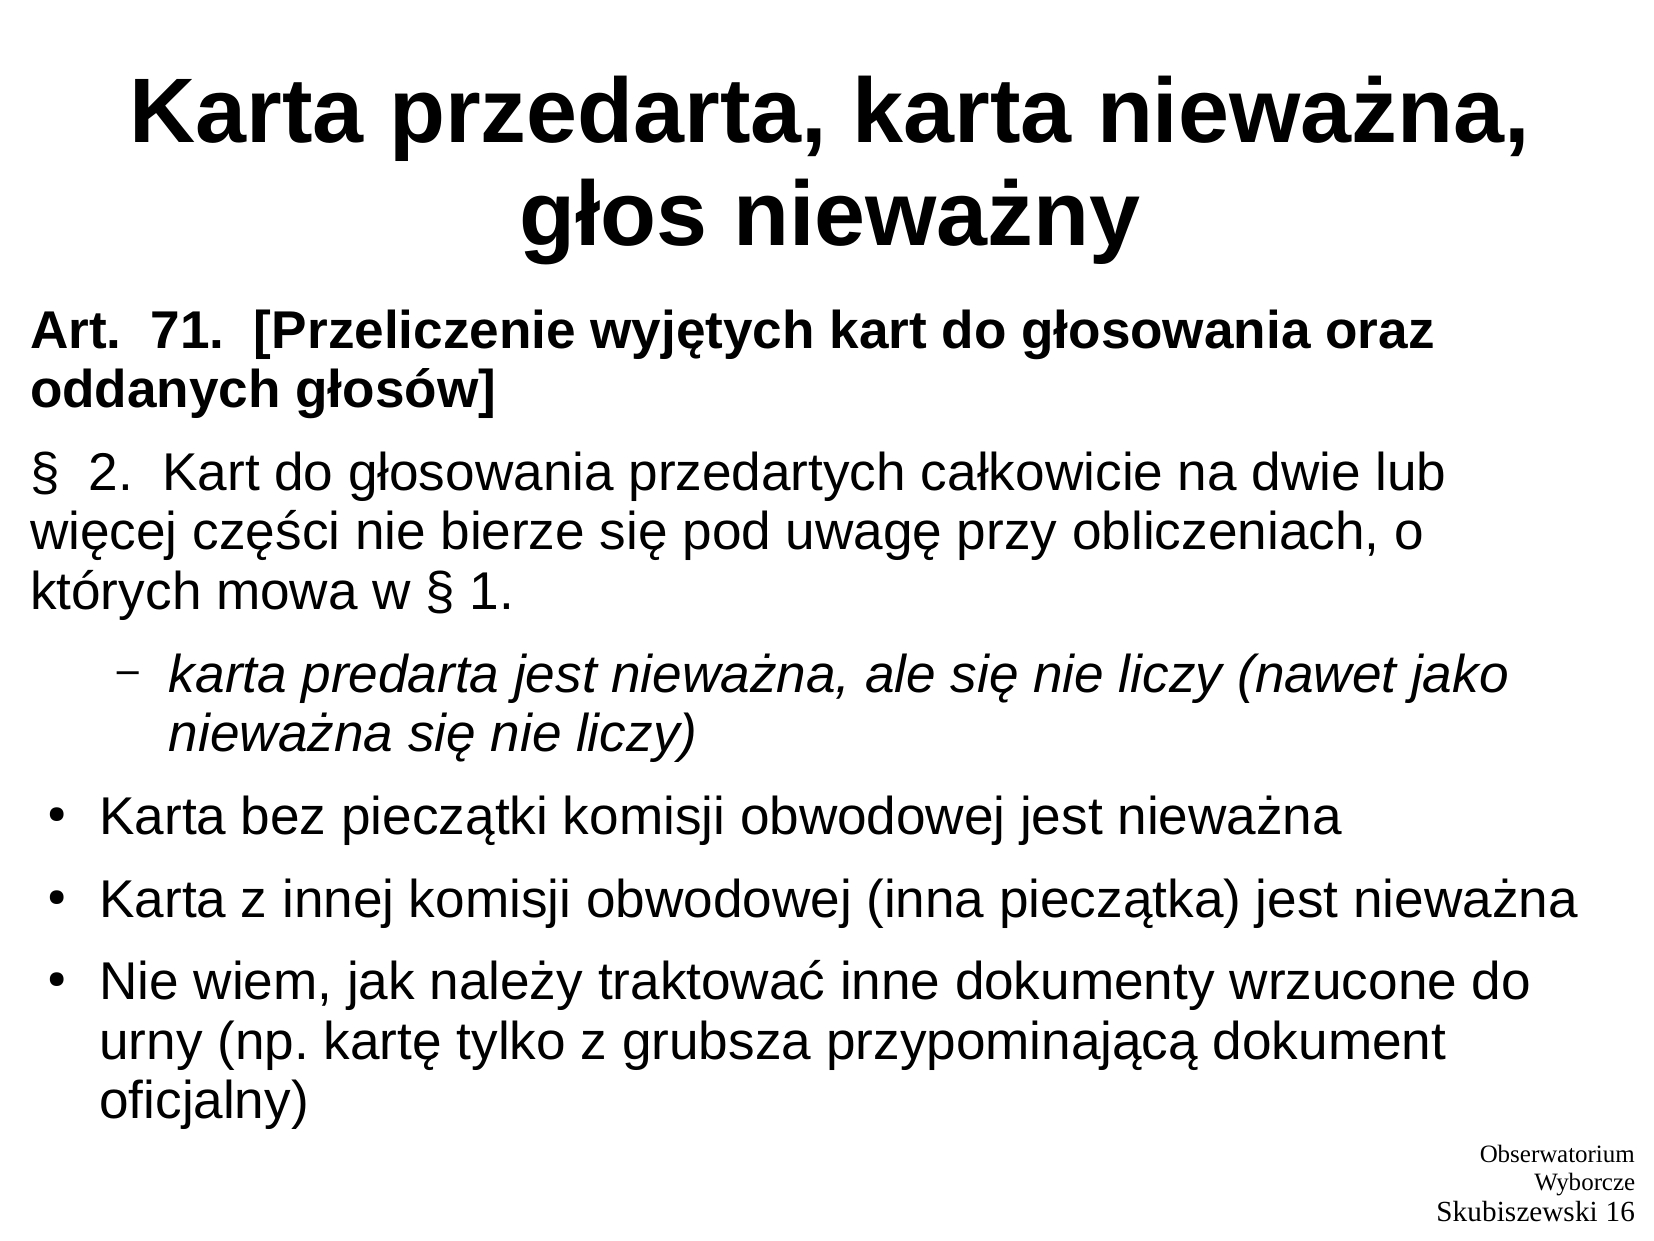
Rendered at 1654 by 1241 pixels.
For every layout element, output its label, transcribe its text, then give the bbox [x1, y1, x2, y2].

title Karta przedarta, karta nieważna, głos nieważny [86, 60, 1575, 266]
list Art. 71. [Przeliczenie wyjętych kart do głosowania oraz oddanych głosów] § 2. Kart do głosowania przedartych całkowicie na dwie lub więcej części nie bierze się pod uwagę przy obliczeniach, o których mowa w § 1. karta predarta jest nieważna, ale się nie liczy (nawet jako nieważna się nie liczy) Karta bez pieczątki komisji obwodowej jest nieważna Karta z innej komisji obwodowej (inna pieczątka) jest nieważna Nie wiem, jak należy traktować inne dokumenty wrzucone do urny (np. kartę tylko z grubsza przypominającą dokument oficjalny) [30, 300, 1583, 1201]
